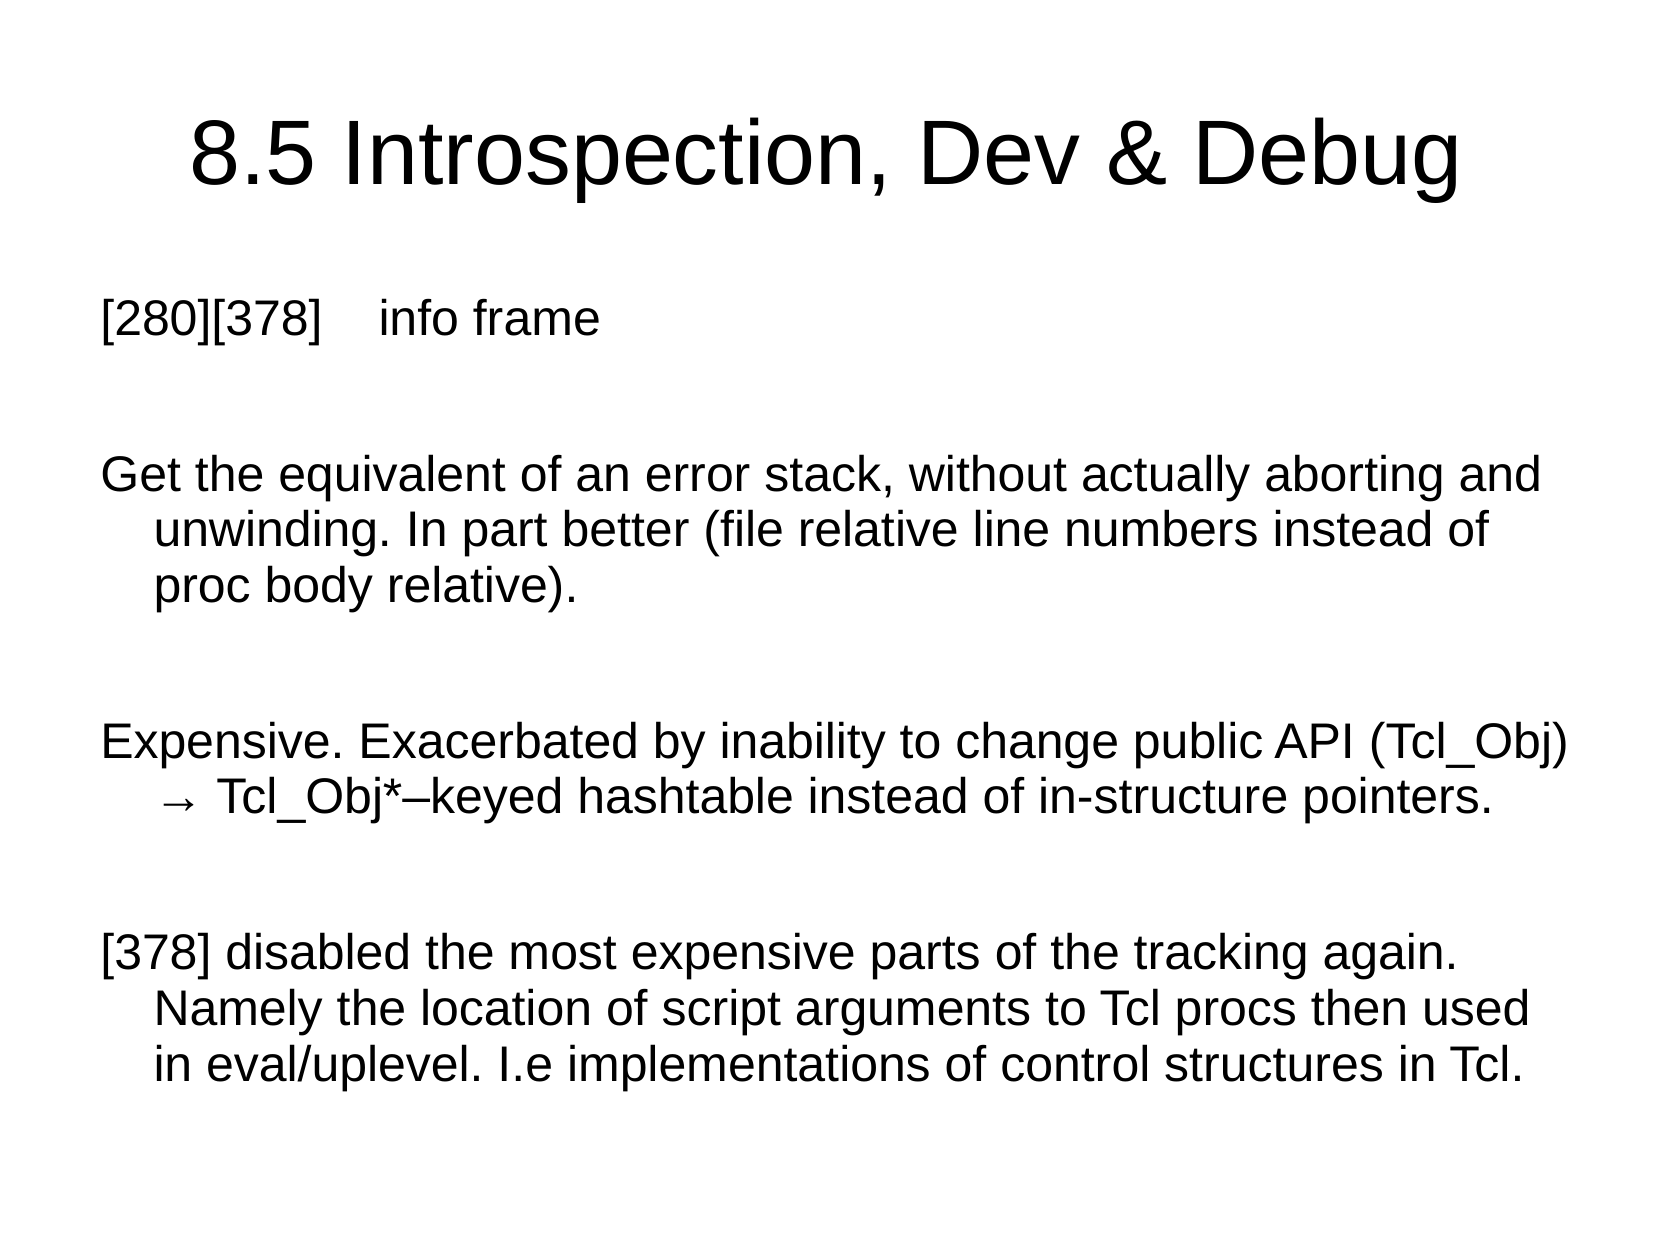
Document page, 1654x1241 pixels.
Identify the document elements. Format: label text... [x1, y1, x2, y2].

title 8.5 Introspection, Dev & Debug [82, 56, 1571, 250]
list [280][378] info frame Get the equivalent of an error stack, without actually aborting and unwinding. In part better (file relative line numbers instead of proc body relative). Expensive. Exacerbated by inability to change public API (Tcl_Obj) → Tcl_Obj*–keyed hashtable instead of in-structure pointers. [378] disabled the most expensive parts of the tracking again. Namely the location of script arguments to Tcl procs then used in eval/uplevel. I.e implementations of control structures in Tcl. [82, 290, 1571, 1201]
